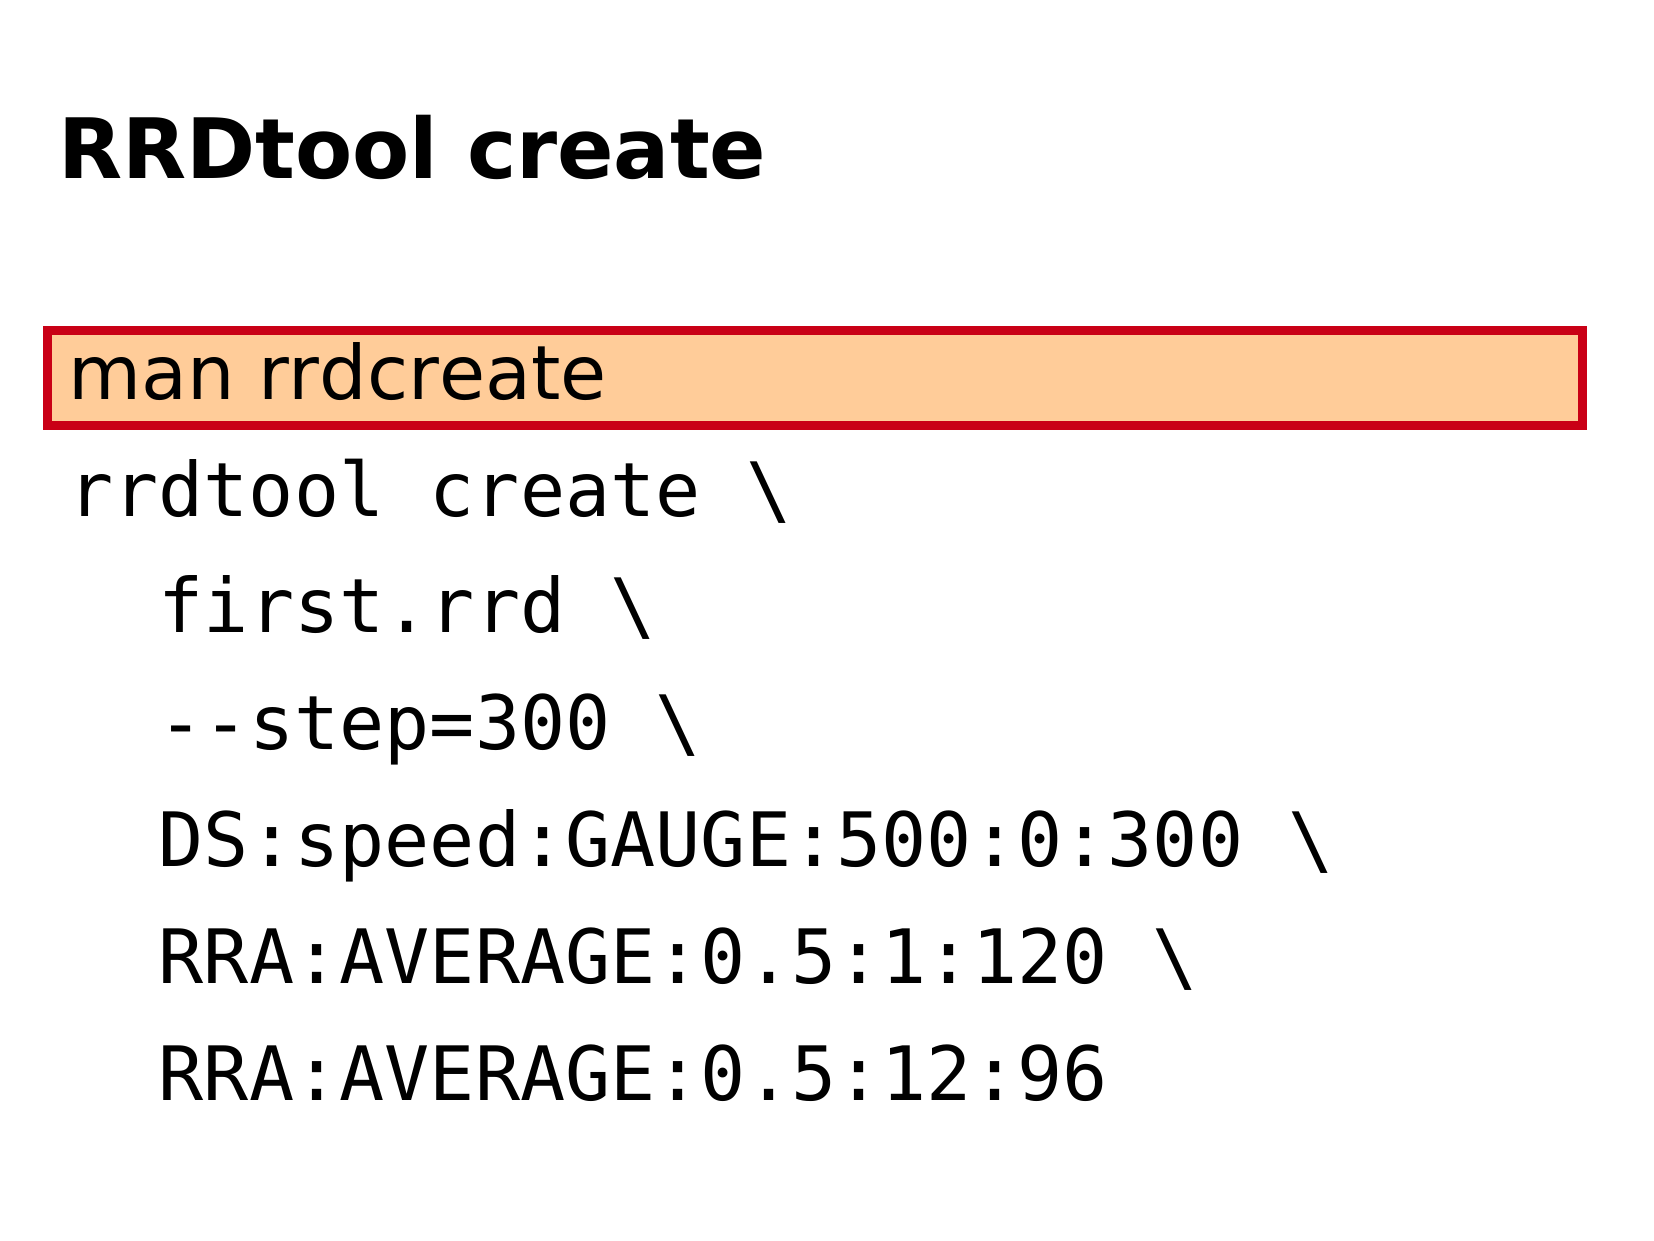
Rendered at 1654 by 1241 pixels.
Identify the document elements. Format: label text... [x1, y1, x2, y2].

list man rrdcreate rrdtool create \ first.rrd \ --step=300 \ DS:speed:GAUGE:500:0:300 \ RRA:AVERAGE:0.5:1:120 \ RRA:AVERAGE:0.5:12:96 [50, 329, 1571, 1119]
title RRDtool create [59, 75, 1607, 225]
text_box [1571, 330, 1583, 426]
